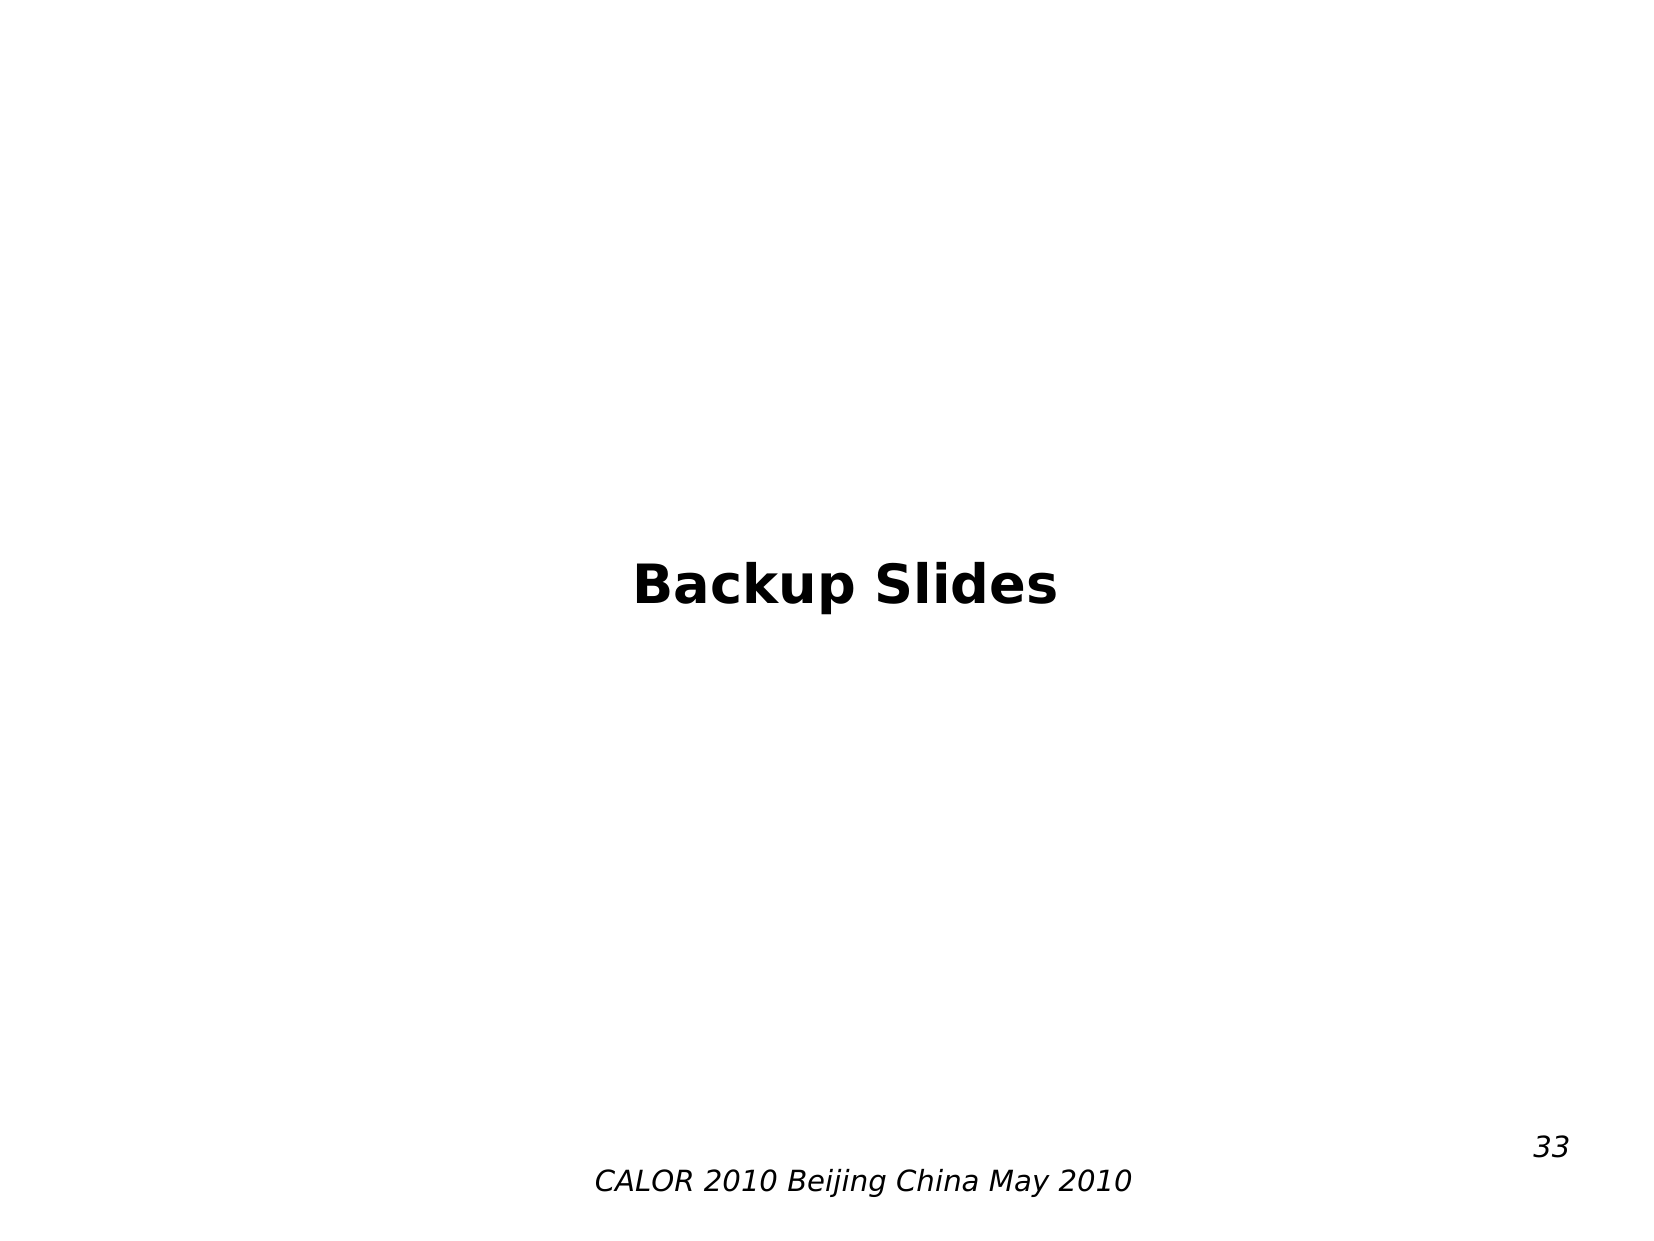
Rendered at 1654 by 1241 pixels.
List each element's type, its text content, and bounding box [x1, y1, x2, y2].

text_box Backup Slides [617, 545, 1074, 624]
